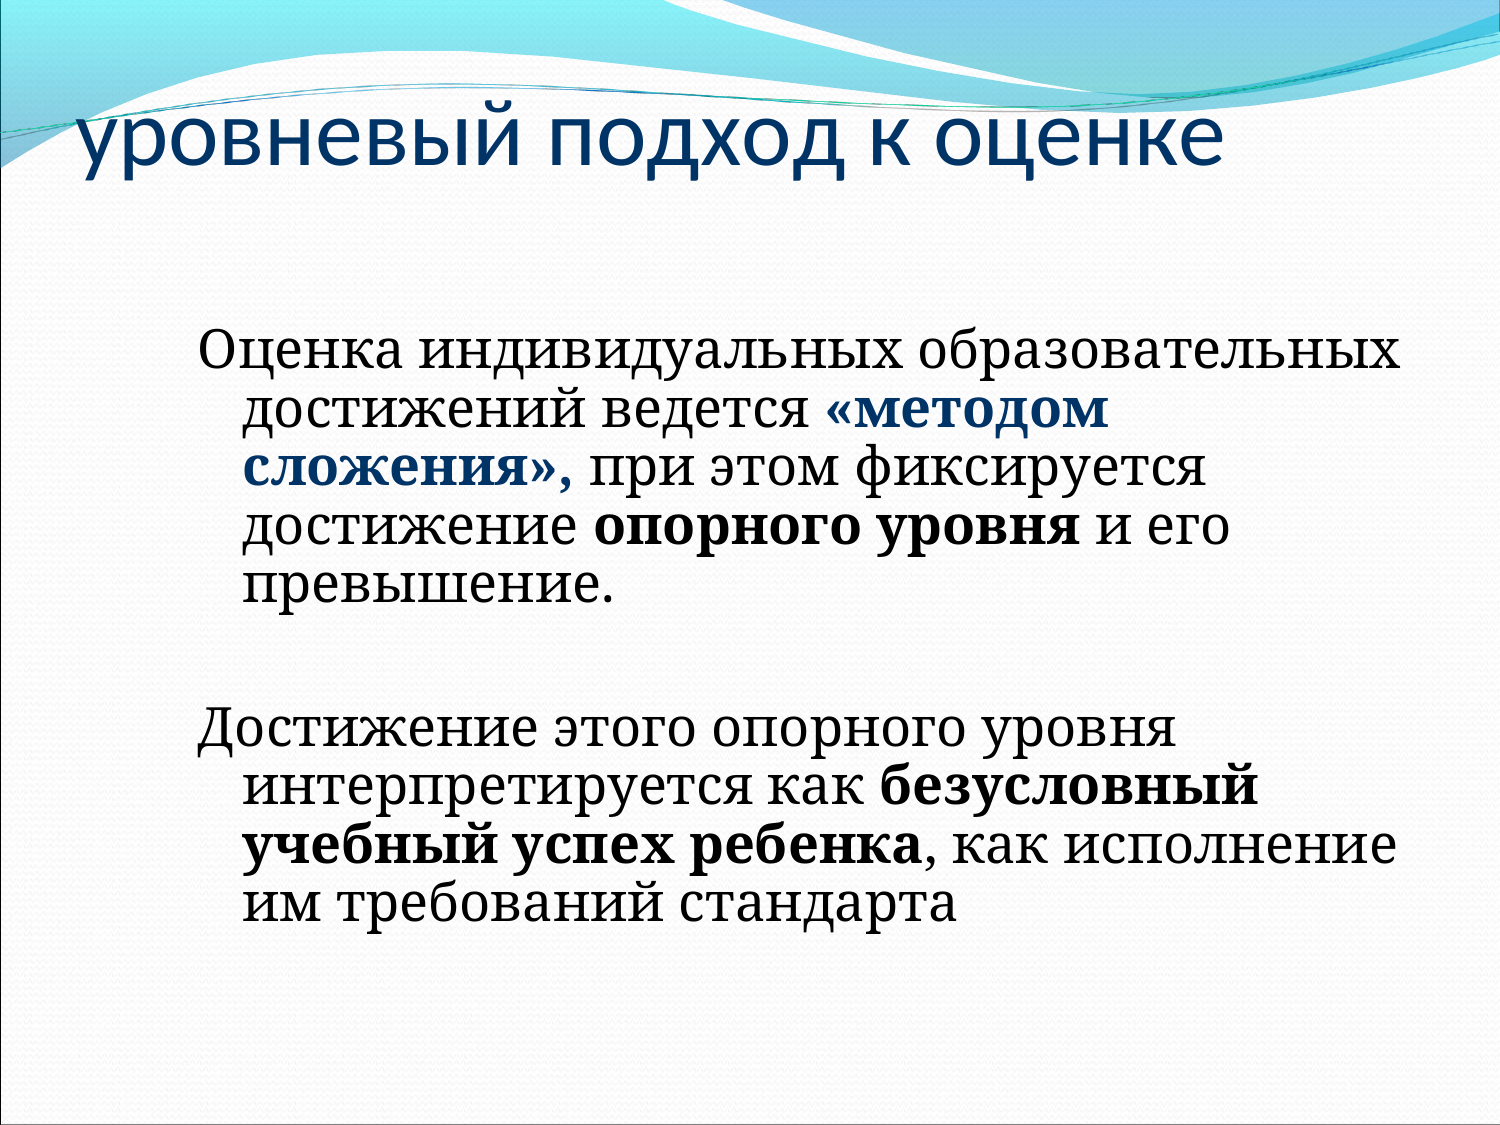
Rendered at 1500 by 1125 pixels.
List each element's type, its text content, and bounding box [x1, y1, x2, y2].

picture [0, 0, 1500, 1125]
list Оценка индивидуальных образовательных достижений ведется «методом сложения», при этом фиксируется достижение опорного уровня и его превышение. Достижение этого опорного уровня интерпретируется как безусловный учебный успех ребенка, как исполнение им требований стандарта [183, 314, 1459, 944]
title уровневый подход к оценке [75, 61, 1426, 185]
